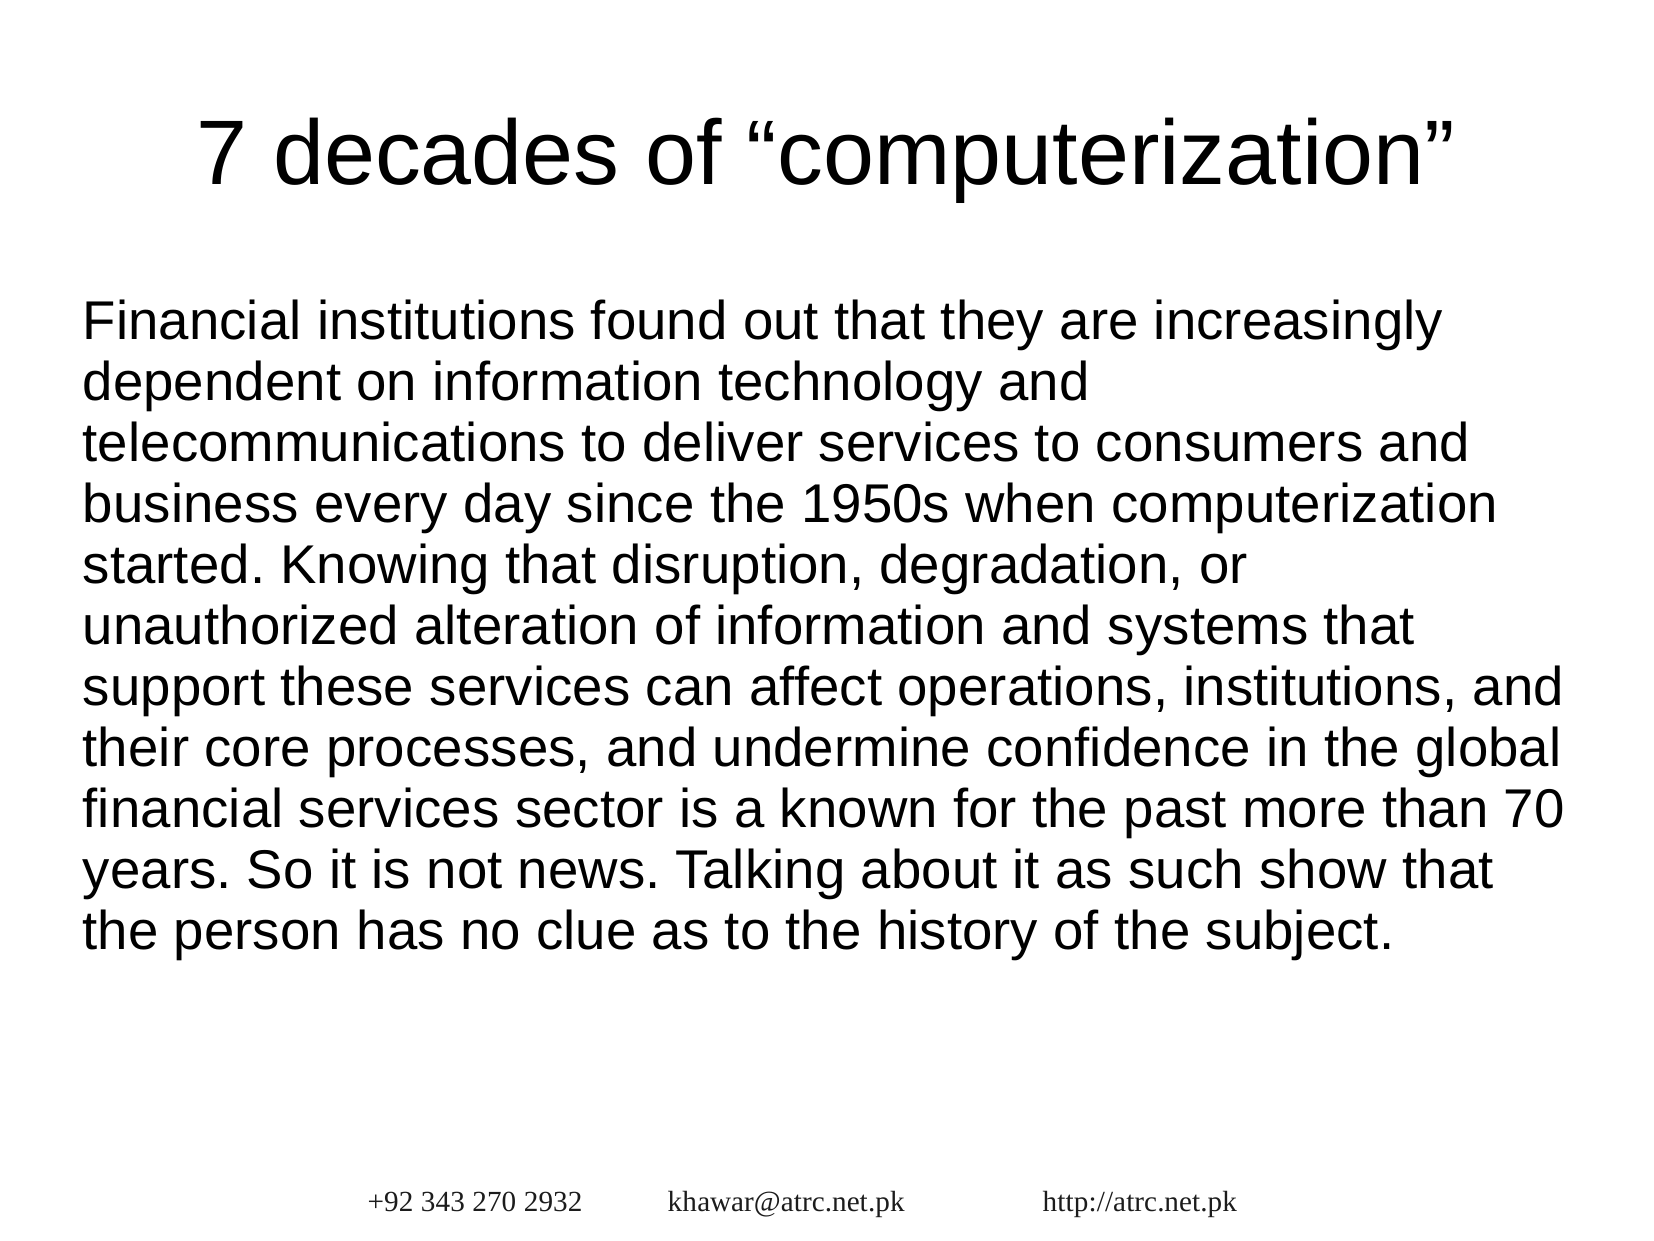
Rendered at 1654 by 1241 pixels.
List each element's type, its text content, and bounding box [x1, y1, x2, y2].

title 7 decades of “computerization” [82, 49, 1571, 257]
list Financial institutions found out that they are increasingly dependent on information technology and telecommunications to deliver services to consumers and business every day since the 1950s when computerization started. Knowing that disruption, degradation, or unauthorized alteration of information and systems that support these services can affect operations, institutions, and their core processes, and undermine confidence in the global financial services sector is a known for the past more than 70 years. So it is not news. Talking about it as such show that the person has no clue as to the history of the subject. [82, 290, 1571, 1010]
